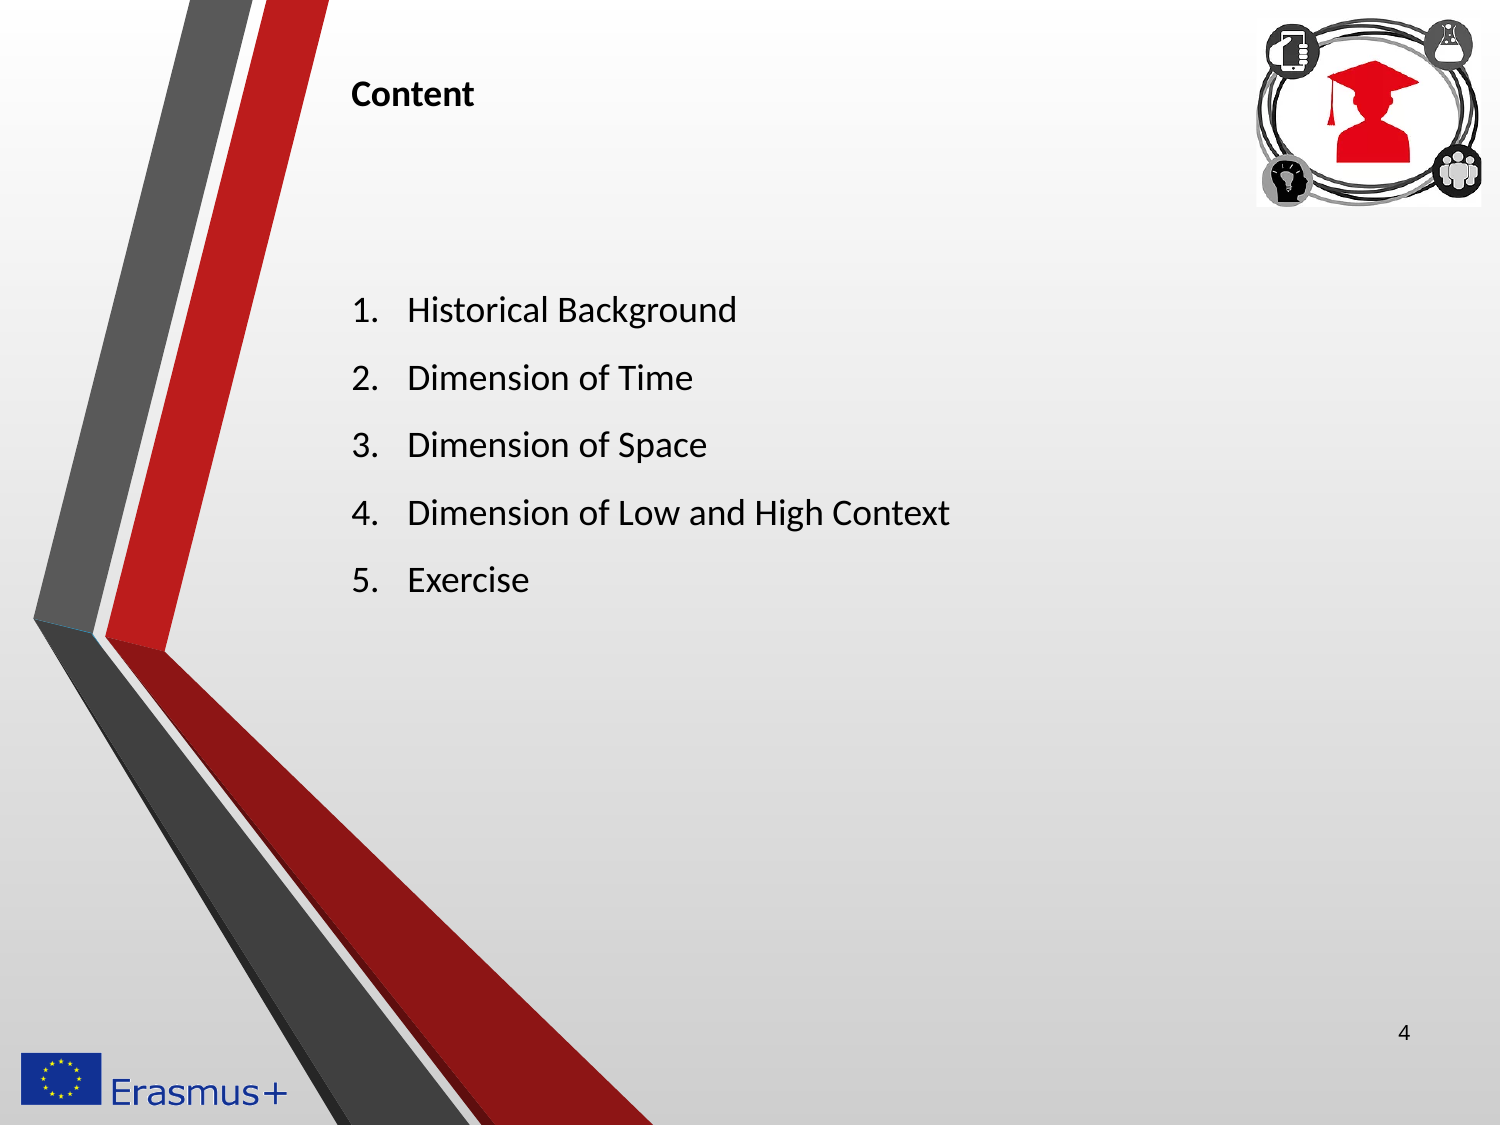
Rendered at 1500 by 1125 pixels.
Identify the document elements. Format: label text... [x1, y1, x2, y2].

text_box Historical Background Dimension of Time Dimension of Space Dimension of Low and High Context Exercise [336, 255, 1376, 608]
picture [1256, 18, 1482, 207]
slide_number <numer> [1357, 1003, 1425, 1064]
text_box Content [336, 61, 975, 122]
chart [1257, 19, 1483, 209]
picture [5, 1037, 302, 1120]
